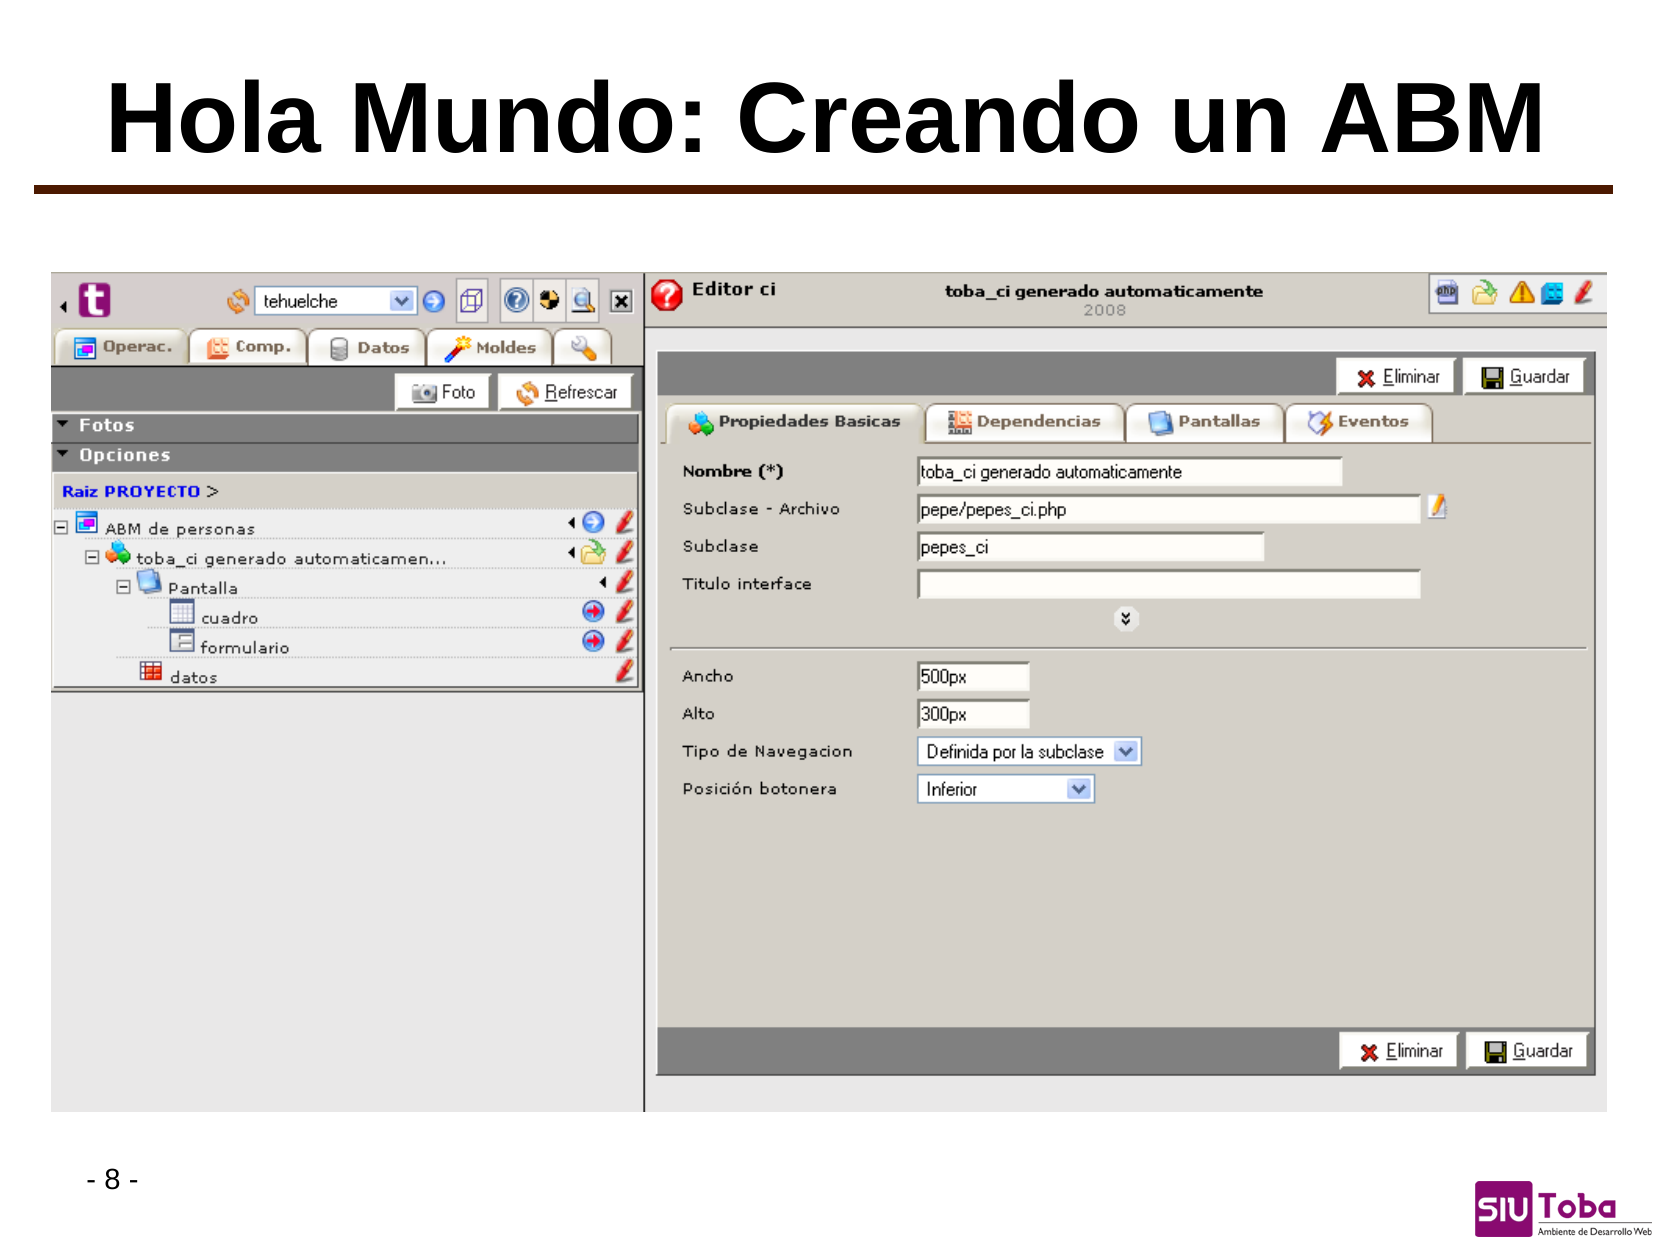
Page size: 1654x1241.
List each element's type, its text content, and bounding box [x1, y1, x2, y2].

title Hola Mundo: Creando un ABM [58, 47, 1594, 188]
picture [51, 272, 1607, 1112]
picture [1475, 1181, 1652, 1237]
